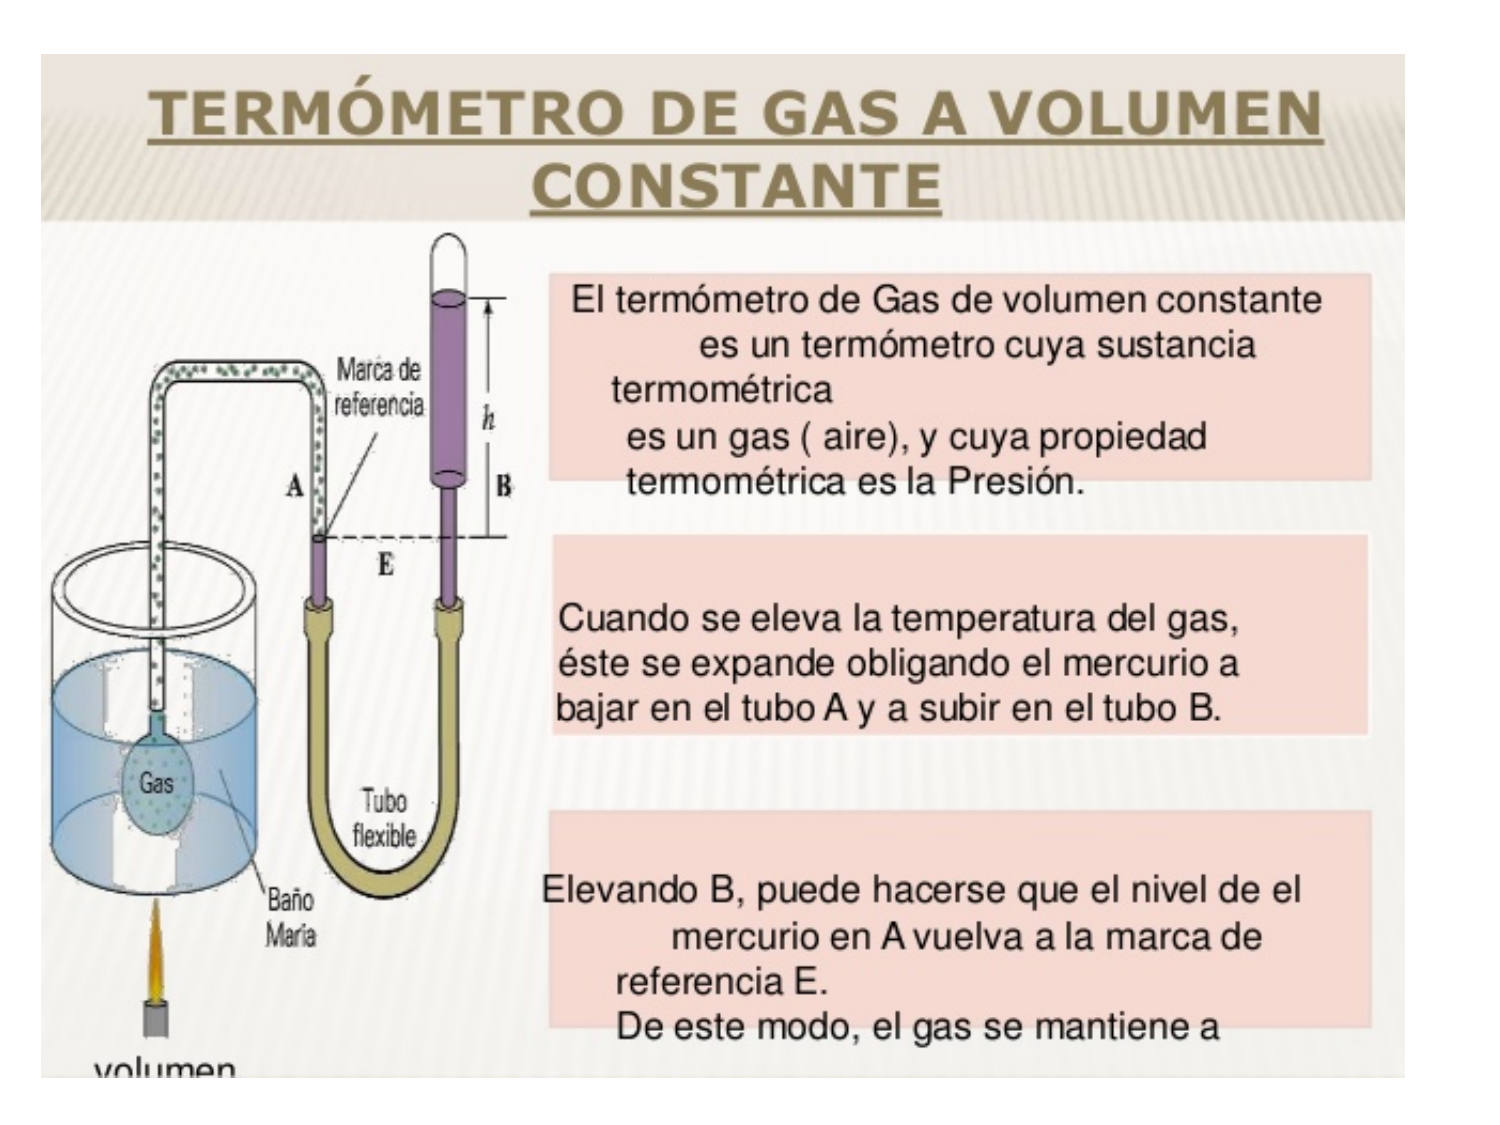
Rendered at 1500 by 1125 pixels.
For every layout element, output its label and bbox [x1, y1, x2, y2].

picture [41, 54, 1405, 1078]
